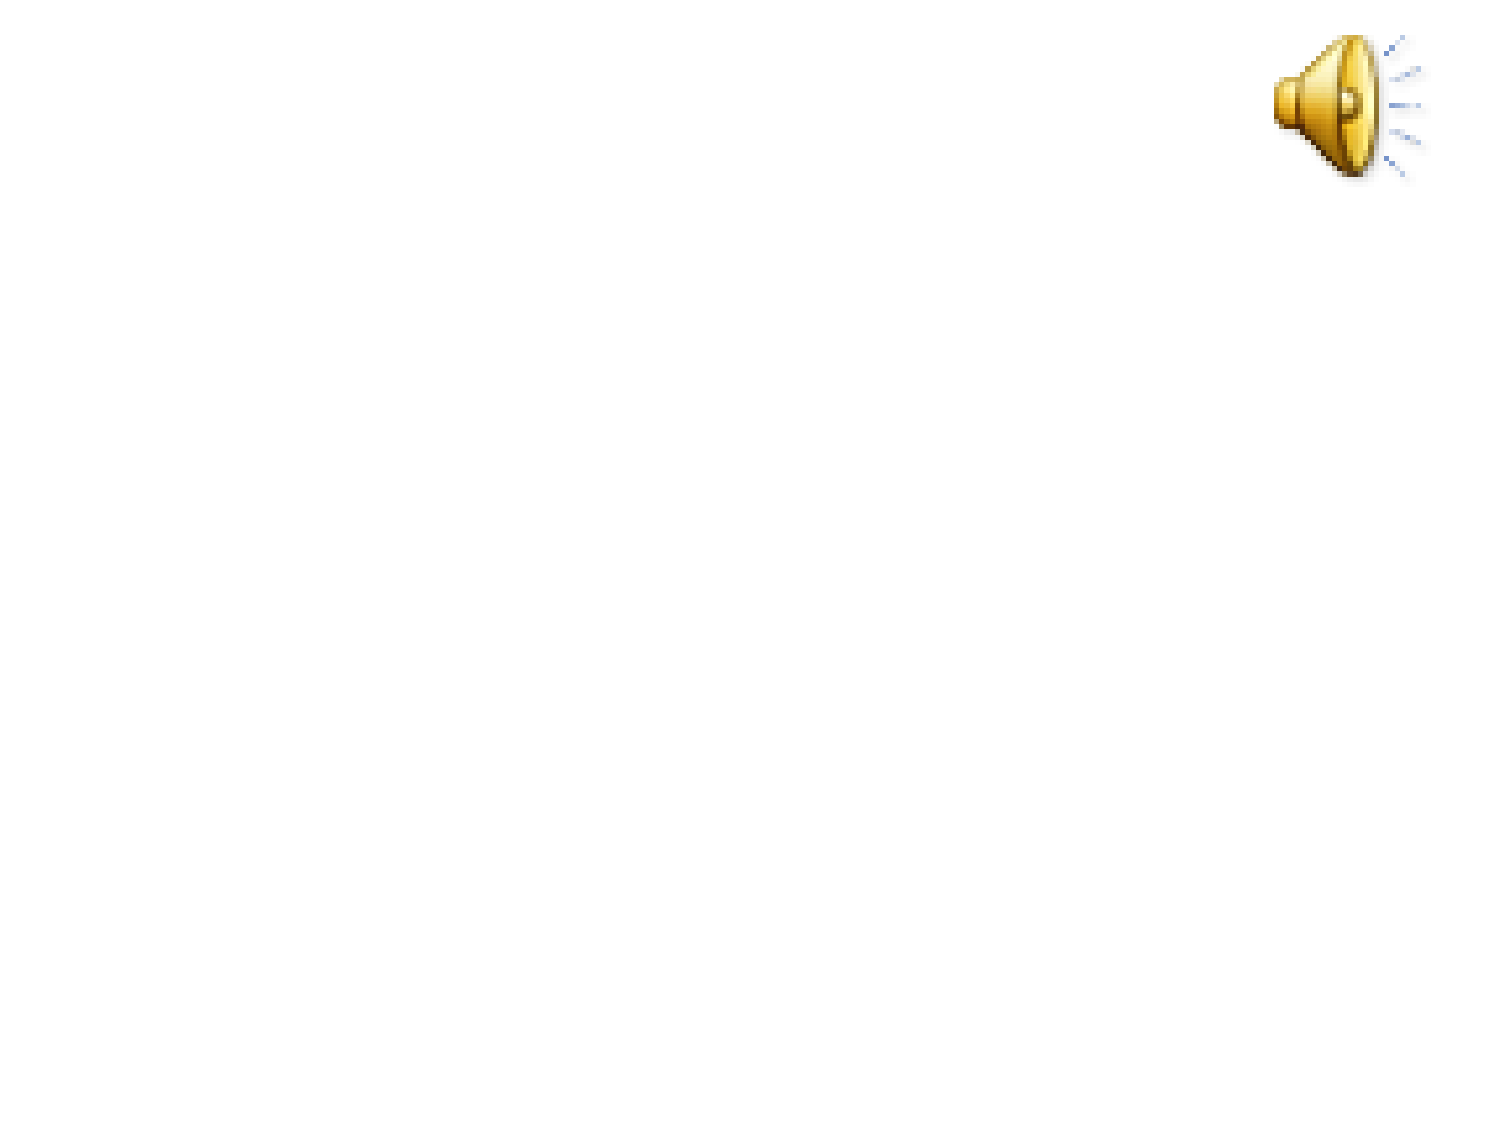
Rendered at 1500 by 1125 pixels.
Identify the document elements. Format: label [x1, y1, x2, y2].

picture [1269, 30, 1437, 198]
